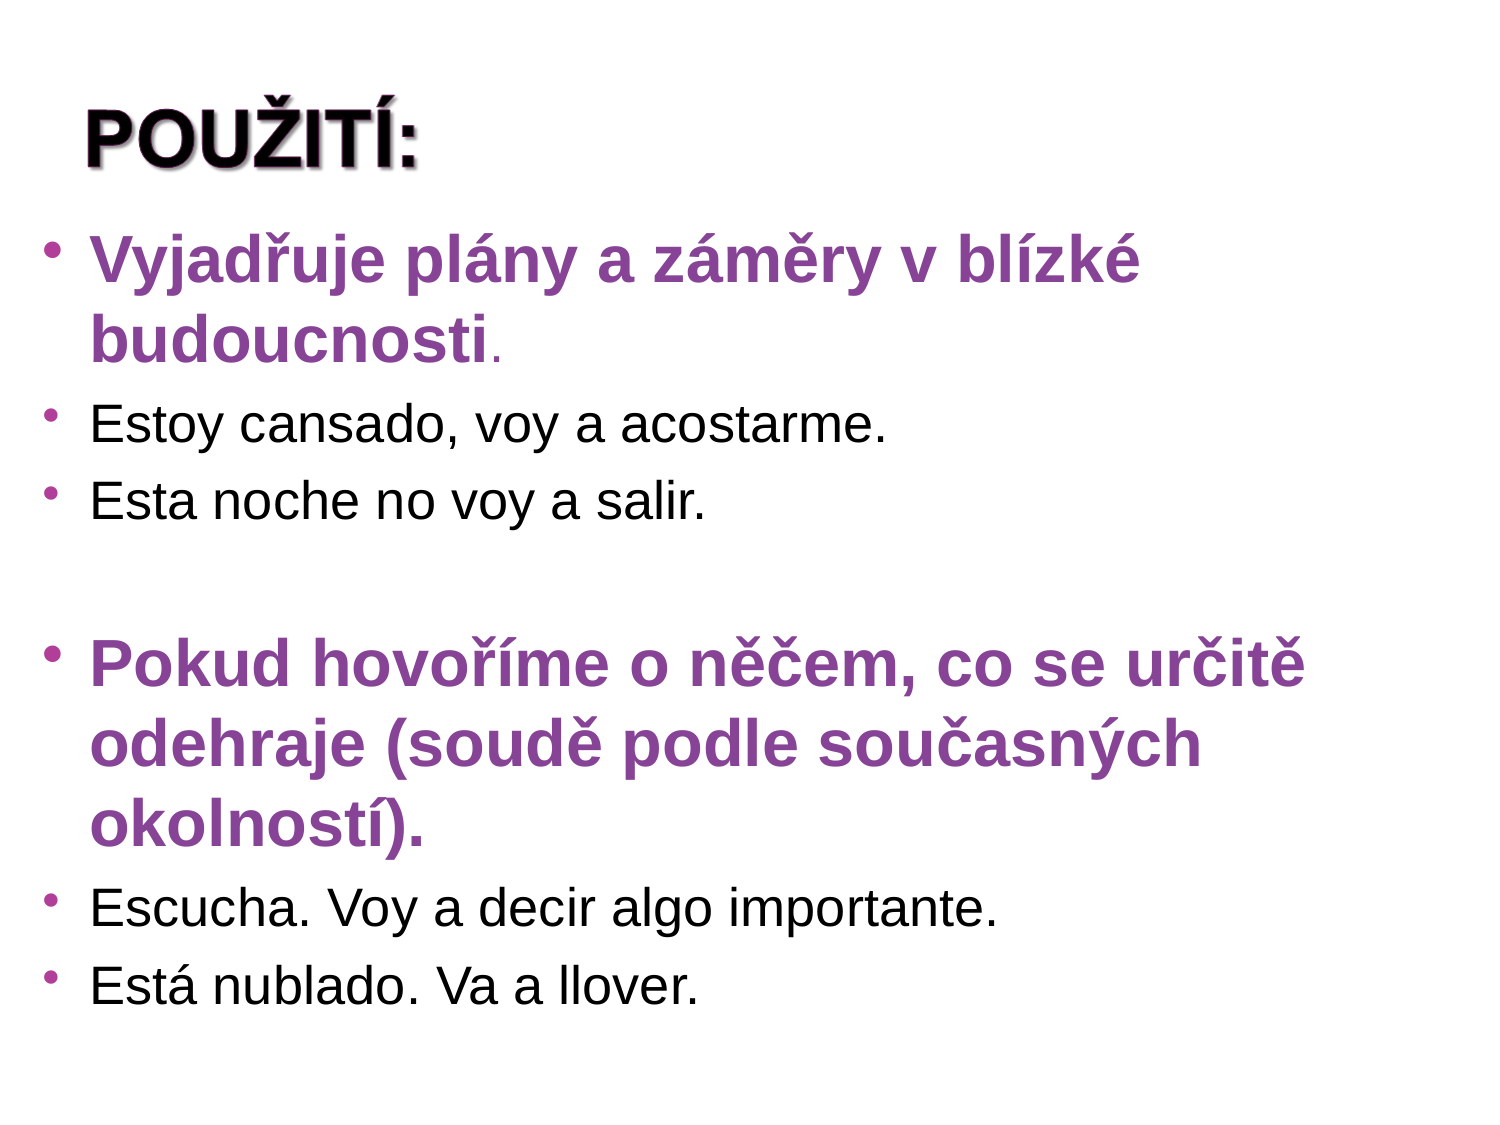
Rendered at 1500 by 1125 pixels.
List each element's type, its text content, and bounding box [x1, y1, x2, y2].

list Vyjadřuje plány a záměry v blízké budoucnosti. Estoy cansado, voy a acostarme. Esta noche no voy a salir. Pokud hovoříme o něčem, co se určitě odehraje (soudě podle současných okolností). Escucha. Voy a decir algo importante. Está nublado. Va a llover. [29, 208, 1341, 1095]
text_box [34, 53, 1264, 208]
